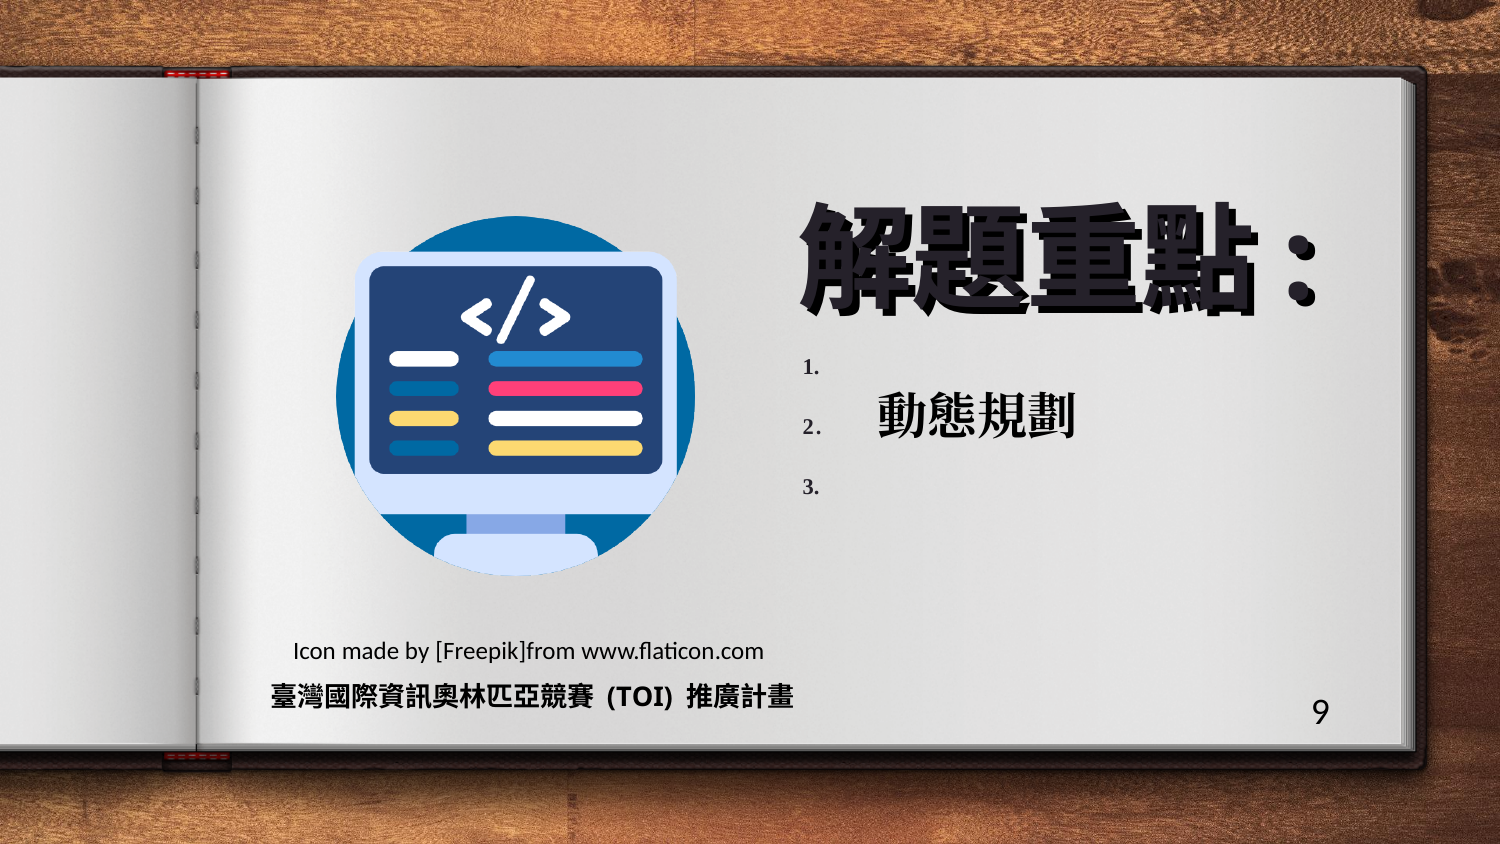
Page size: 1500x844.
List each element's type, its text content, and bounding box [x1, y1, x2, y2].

title 解題重點: [782, 146, 1313, 338]
picture [336, 216, 695, 576]
text_box [1295, 672, 1386, 737]
text_box Icon made by [Freepik]from www.flaticon.com [278, 627, 867, 672]
subtitle 動態規劃 [787, 309, 1361, 584]
